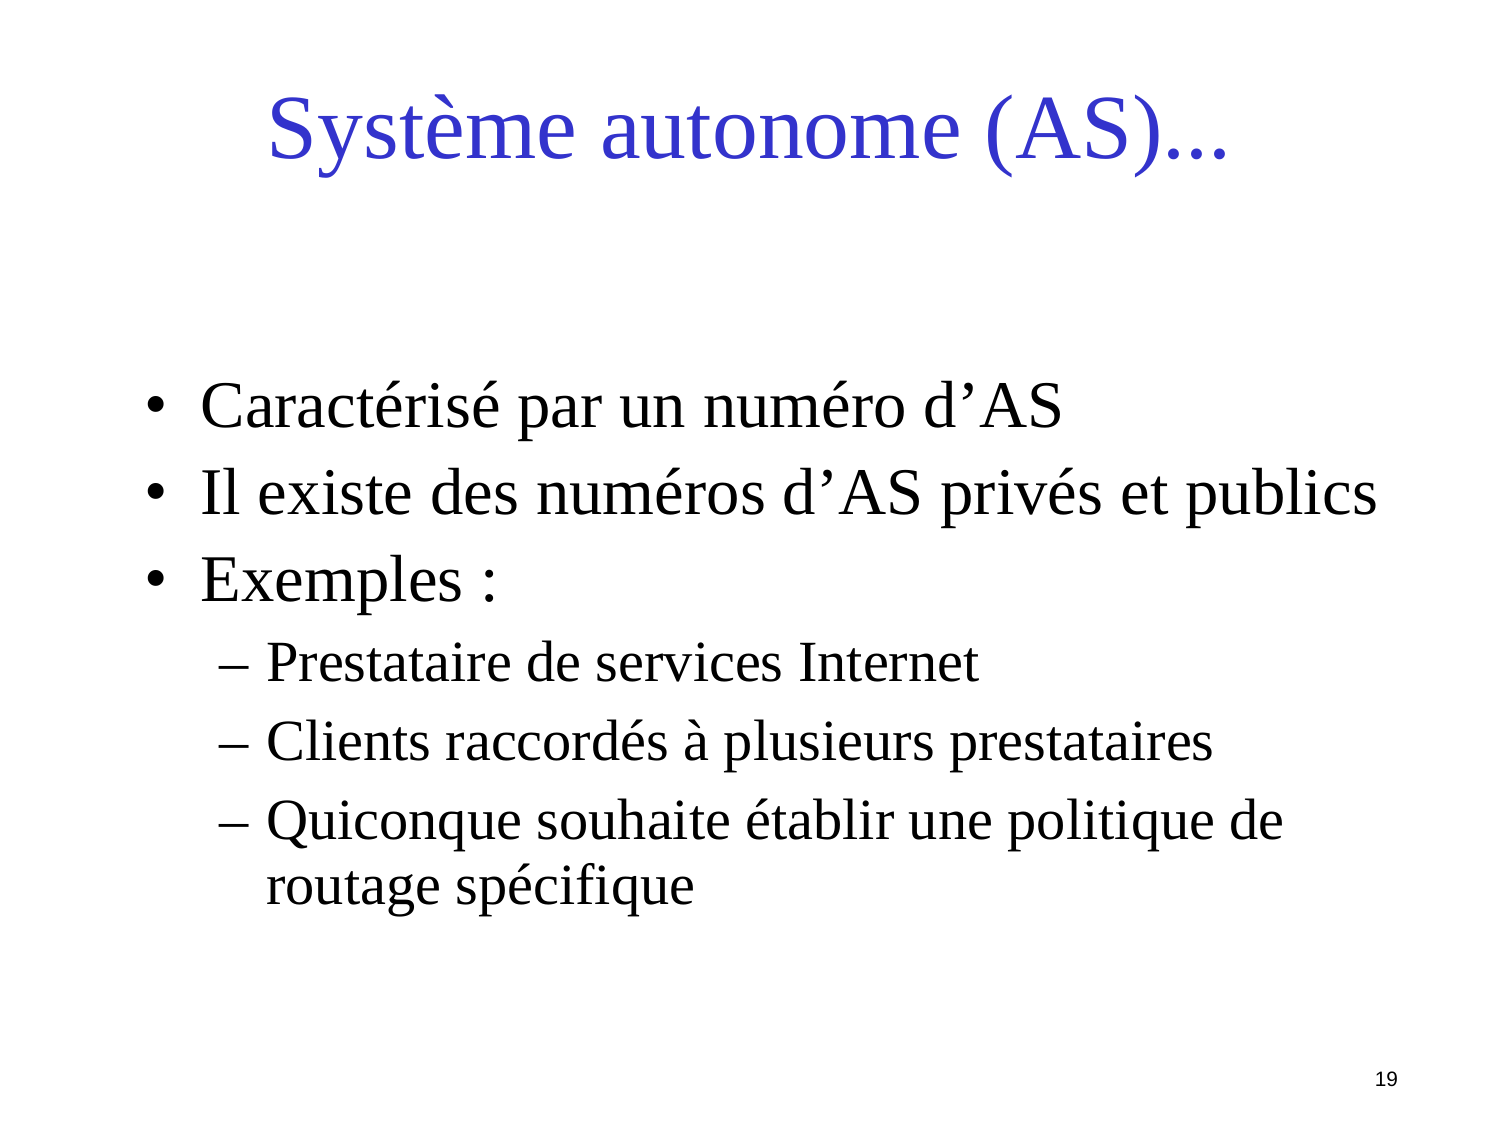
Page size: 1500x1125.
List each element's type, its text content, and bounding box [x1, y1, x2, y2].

title Système autonome (AS)... [112, 37, 1388, 226]
list Caractérisé par un numéro d’AS Il existe des numéros d’AS privés et publics Exemples : Prestataire de services Internet Clients raccordés à plusieurs prestataires Quiconque souhaite établir une politique de routage spécifique [112, 262, 1413, 1026]
